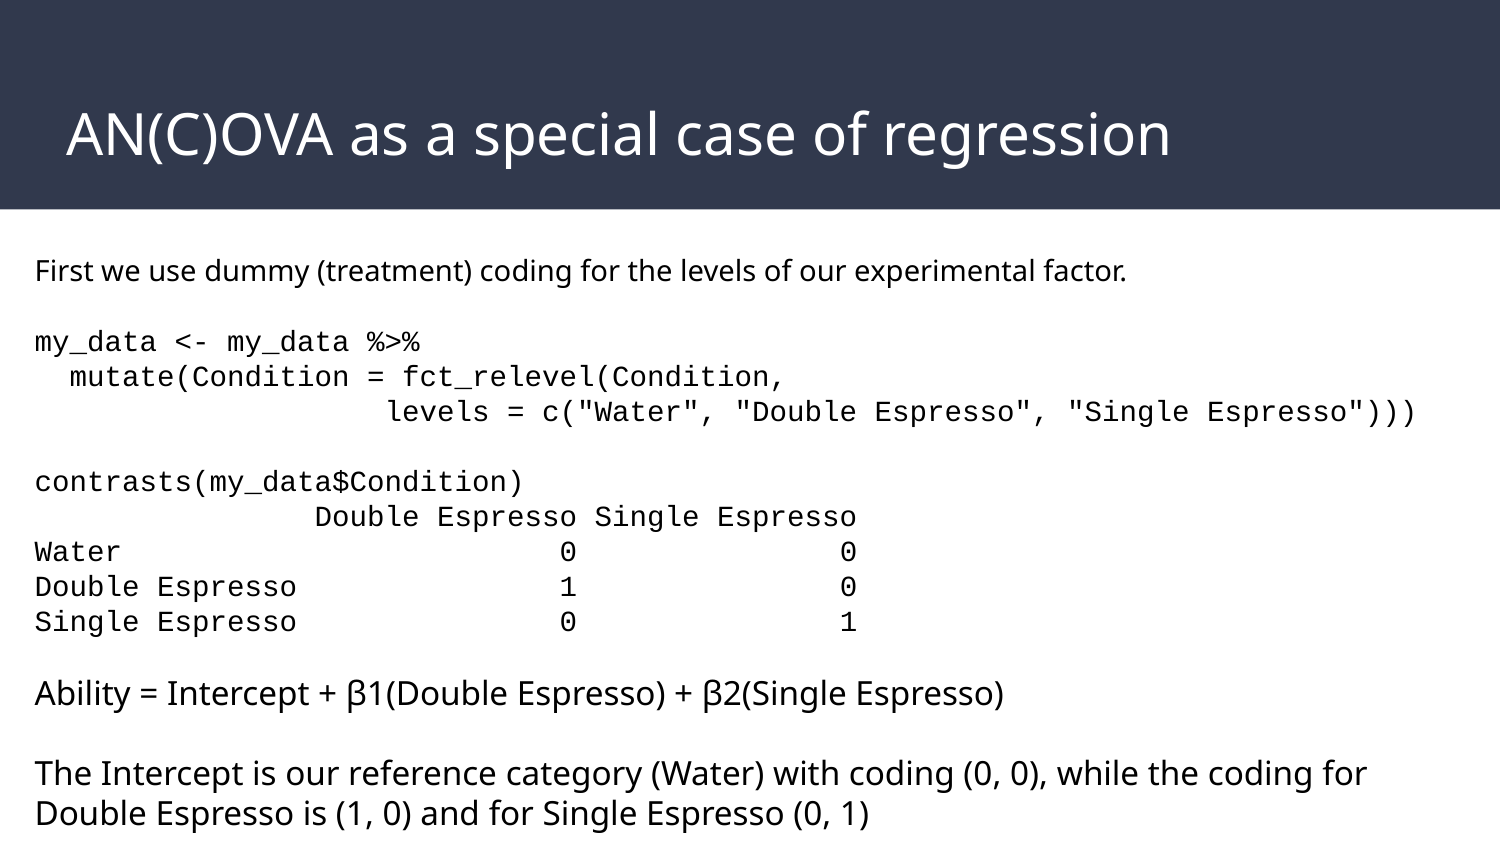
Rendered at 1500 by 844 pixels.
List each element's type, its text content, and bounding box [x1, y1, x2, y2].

title AN(C)OVA as a special case of regression [51, 82, 1449, 185]
text_box First we use dummy (treatment) coding for the levels of our experimental factor. my_data <- my_data %>% mutate(Condition = fct_relevel(Condition, levels = c("Water", "Double Espresso", "Single Espresso"))) contrasts(my_data$Condition) Double Espresso Single Espresso Water 0 0 Double Espresso 1 0 Single Espresso 0 1 Ability = Intercept + β1(Double Espresso) + β2(Single Espresso) The Intercept is our reference category (Water) with coding (0, 0), while the coding for Double Espresso is (1, 0) and for Single Espresso (0, 1) [19, 237, 1475, 456]
